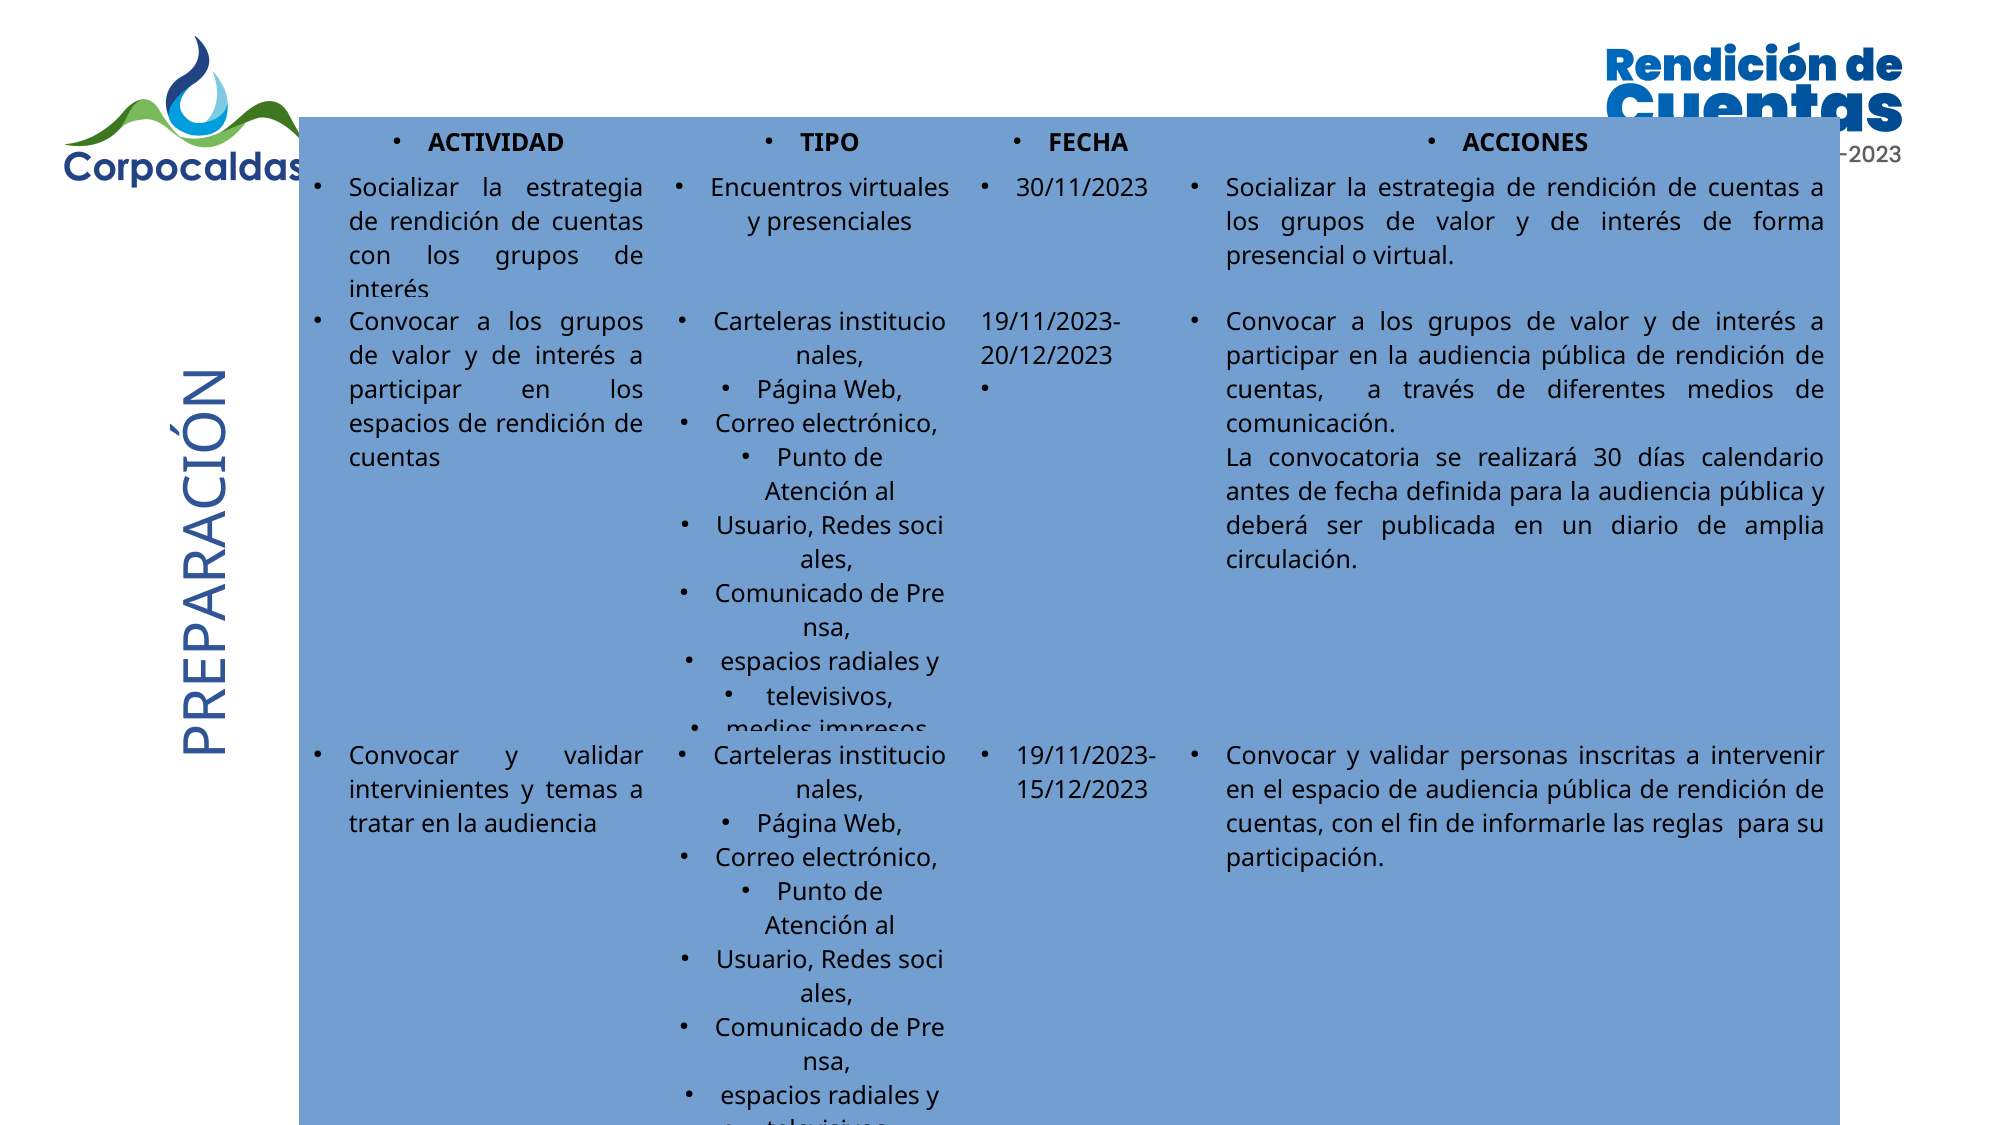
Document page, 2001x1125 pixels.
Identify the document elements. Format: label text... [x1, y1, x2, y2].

text_box PREPARACIÓN [159, 216, 246, 909]
table_cell Convocar a los grupos de valor y de interés a participar en la audiencia pública de rendición de cuentas, a través de diferentes medios de comunicación. La convocatoria se realizará 30 días calendario antes de fecha definida para la audiencia pública y deberá ser publicada en un diario de amplia circulación. [1176, 297, 1840, 731]
table_cell Socializar la estrategia de rendición de cuentas con los grupos de interés [299, 162, 659, 297]
table_cell 30/11/2023 [966, 162, 1176, 297]
picture [0, 0, 2000, 1125]
table_cell Convocar y validar personas inscritas a intervenir en el espacio de audiencia pública de rendición de cuentas, con el fin de informarle las reglas para su participación. [1176, 731, 1840, 1125]
table_cell Carteleras institucionales, Página Web,​ Correo electrónico, Punto de​ Atención al​ Usuario, Redes sociales, Comunicado de Prensa, espacios radiales y televisivos, medios impresos. [659, 297, 966, 731]
table_cell Socializar la estrategia de rendición de cuentas a los grupos de valor y de interés de forma presencial o virtual. [1176, 162, 1840, 297]
table_cell Carteleras institucionales, Página Web,​ Correo electrónico, Punto de​ Atención al​ Usuario, Redes sociales, Comunicado de Prensa, espacios radiales y televisivos, medios impresos. [659, 731, 966, 1125]
table_cell 19/11/2023-15/12/2023 [966, 731, 1176, 1125]
table_cell 19/11/2023- 20/12/2023 [966, 297, 1176, 731]
table_header ACCIONES [1176, 117, 1840, 162]
table_cell Encuentros virtuales y presenciales [659, 162, 966, 297]
table_cell Convocar a los grupos de valor y de interés a participar en los espacios de rendición de cuentas [299, 297, 659, 731]
table_cell Convocar y validar intervinientes y temas a tratar en la audiencia [299, 731, 659, 1125]
table_header FECHA [966, 117, 1176, 162]
table_header TIPO [659, 117, 966, 162]
table_header ACTIVIDAD [299, 117, 659, 162]
